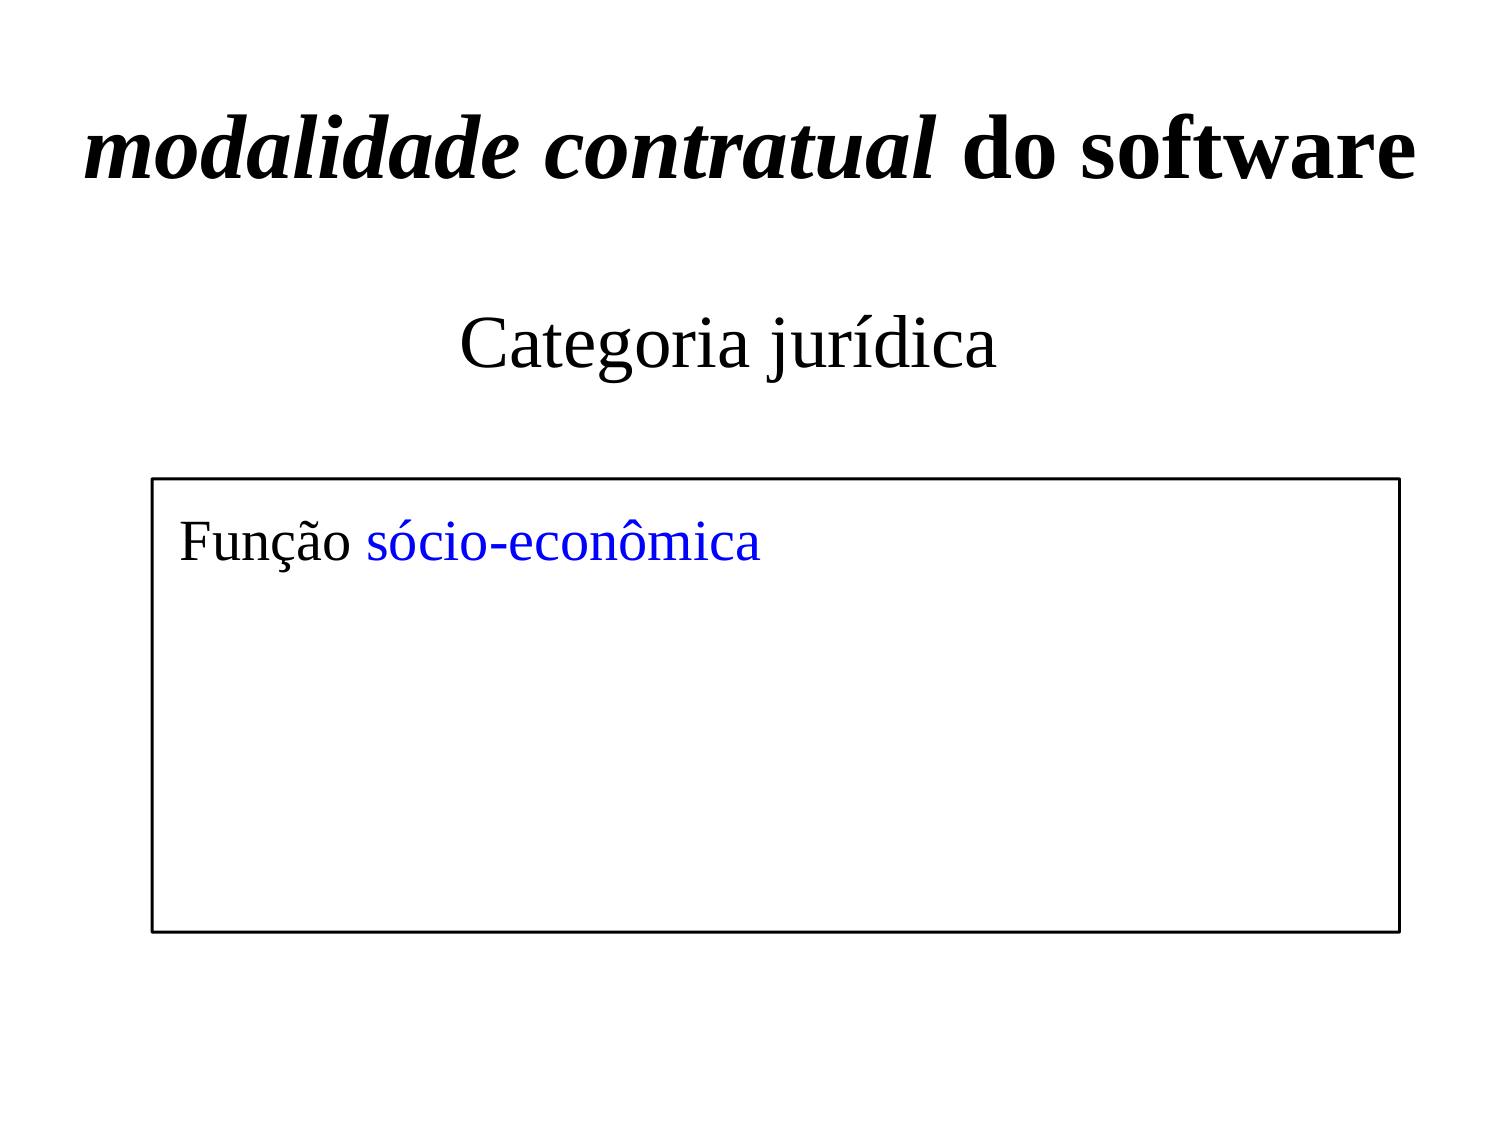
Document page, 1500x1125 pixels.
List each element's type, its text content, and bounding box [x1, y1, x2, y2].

text_box Função sócio-econômica De cunho comercial, industrial ou consumista Derivada do instrumento jurídico que o licencia [152, 478, 1400, 991]
text_box Categoria jurídica [443, 297, 1015, 390]
title modalidade contratual do software [45, 78, 1455, 218]
